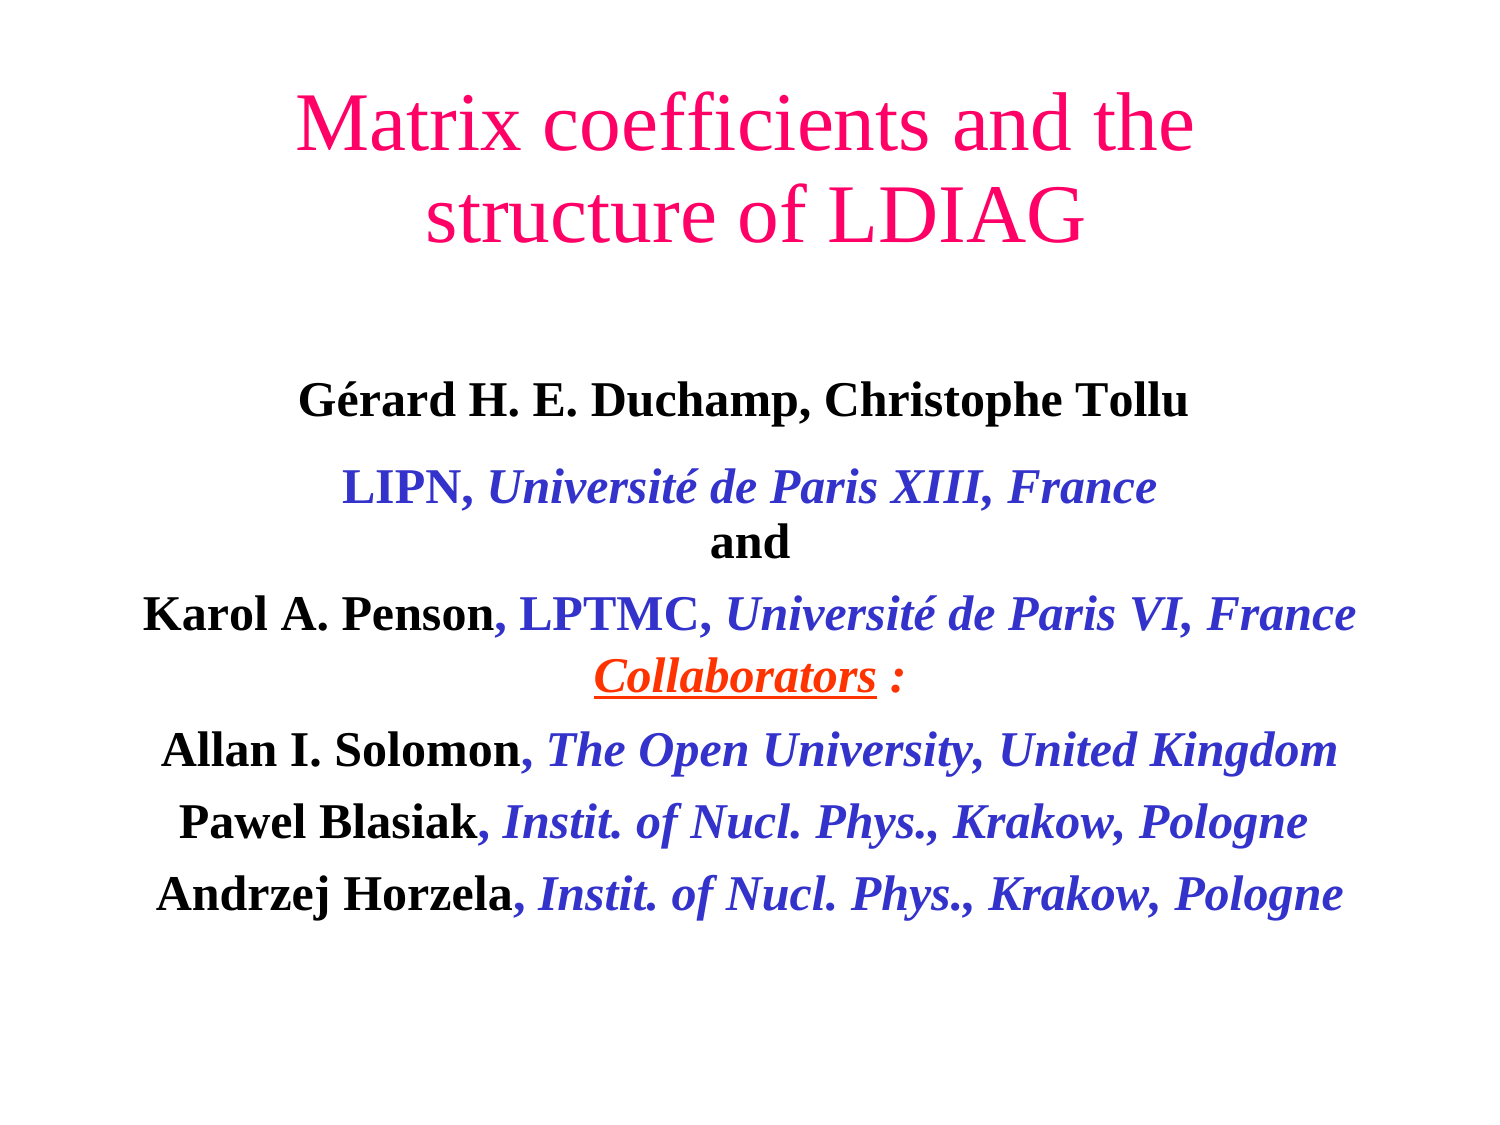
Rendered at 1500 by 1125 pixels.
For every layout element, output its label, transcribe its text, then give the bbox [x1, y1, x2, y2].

title Matrix coefficients and the structure of LDIAG [37, 49, 1476, 288]
text_box Gérard H. E. Duchamp, Christophe Tollu LIPN, Université de Paris XIII, France and Karol A. Penson, LPTMC, Université de Paris VI, France Collaborators : Allan I. Solomon, The Open University, United Kingdom Pawel Blasiak, Instit. of Nucl. Phys., Krakow, Pologne Andrzej Horzela, Instit. of Nucl. Phys., Krakow, Pologne [12, 364, 1488, 1001]
